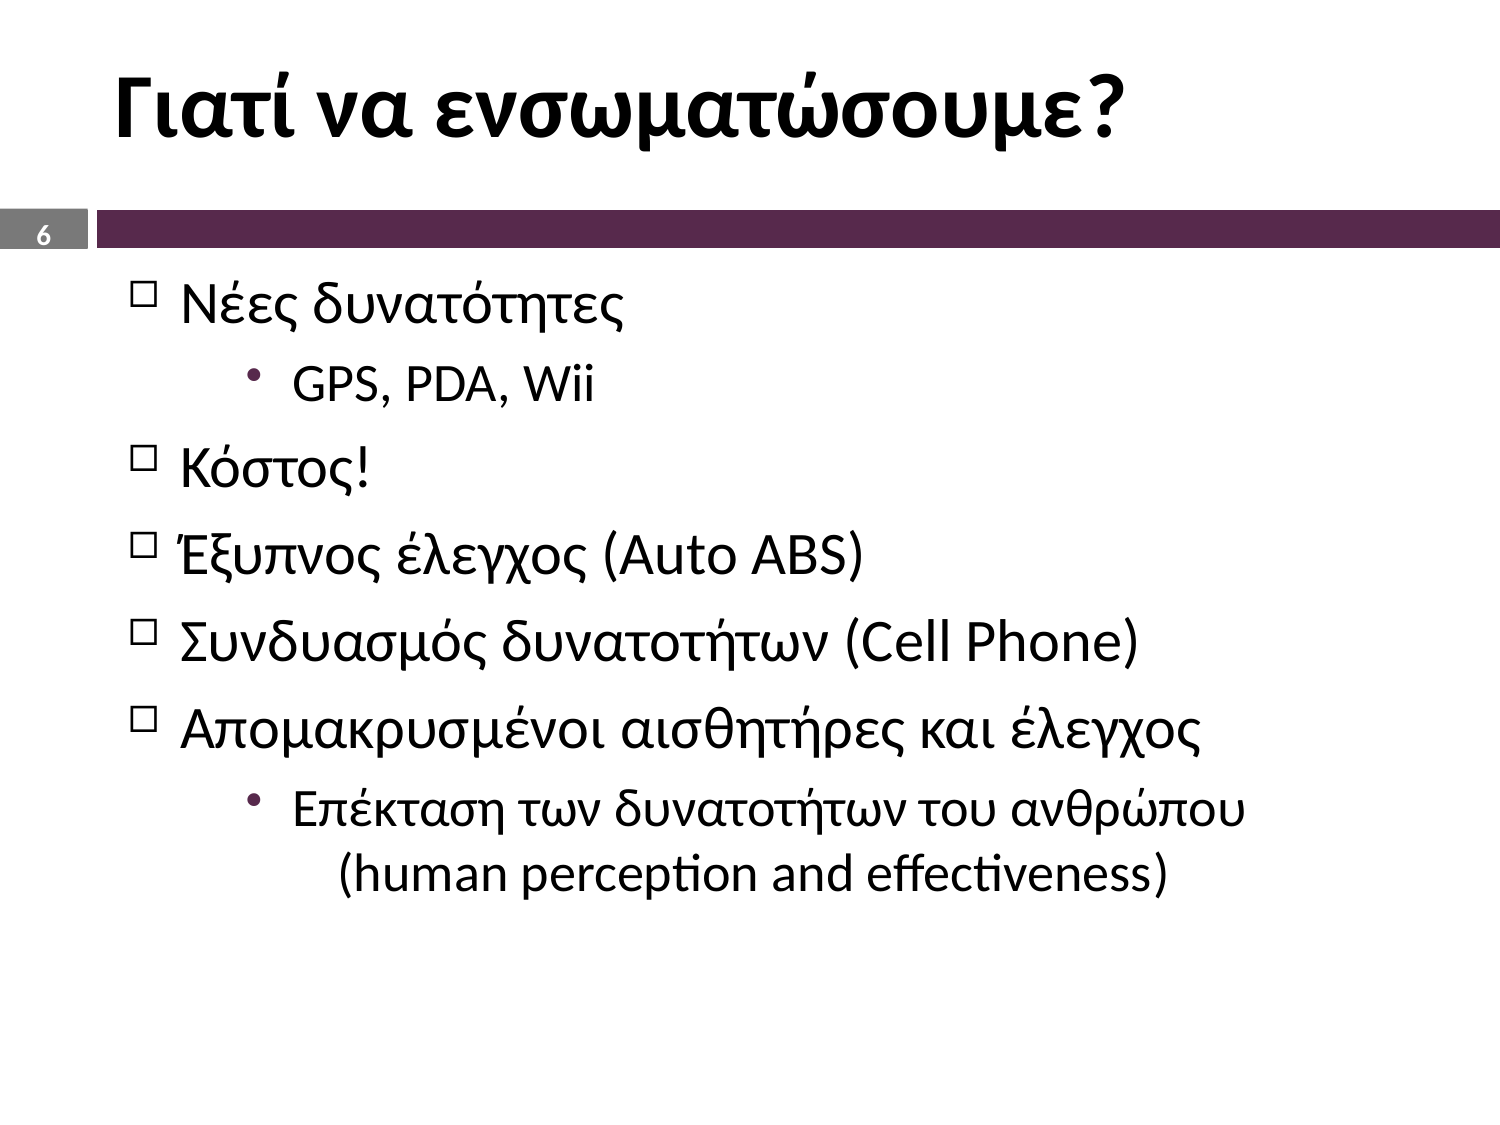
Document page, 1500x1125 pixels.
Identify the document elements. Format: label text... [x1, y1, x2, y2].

list Νέες δυνατότητες GPS, PDA, Wii Κόστος! Έξυπνος έλεγχος (Auto ABS) Συνδυασμός δυνατοτήτων (Cell Phone) Απομακρυσμένοι αισθητήρες και έλεγχος Επέκταση των δυνατοτήτων του ανθρώπου (human perception and effectiveness) [112, 255, 1438, 977]
title Γιατί να ενσωματώσουμε? [100, 19, 1438, 182]
text_box [0, 208, 88, 249]
